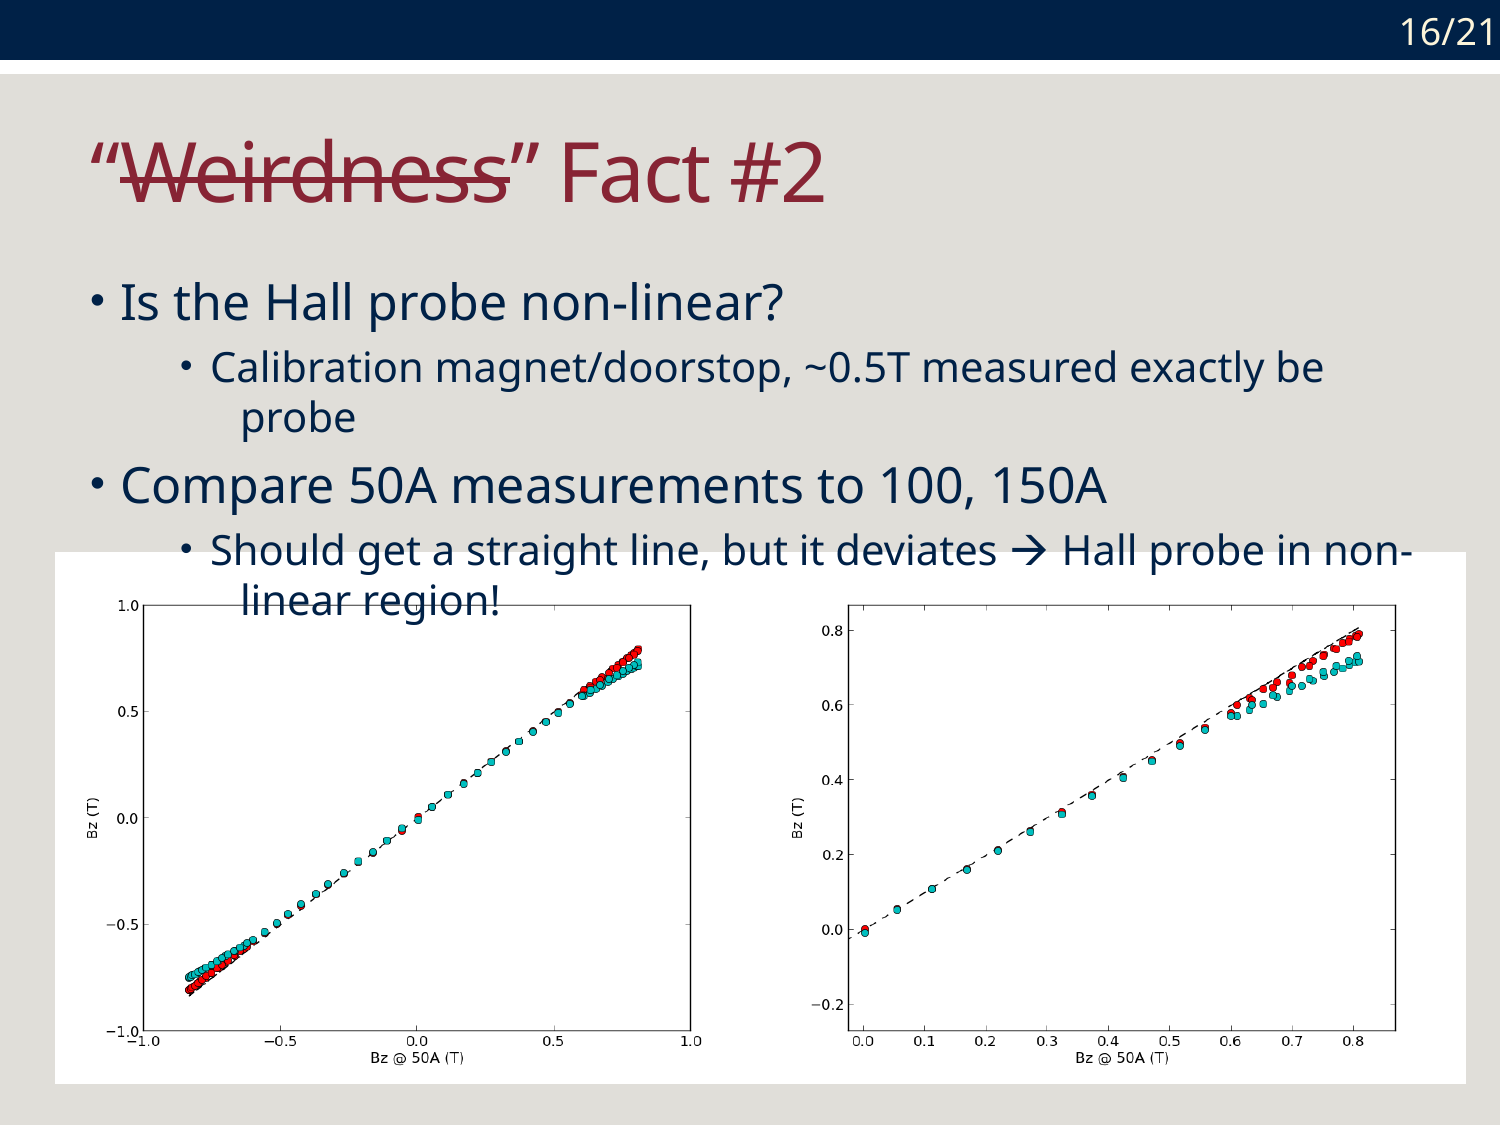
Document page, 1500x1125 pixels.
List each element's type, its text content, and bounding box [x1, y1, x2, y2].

title “Weirdness” Fact #2 [75, 87, 1426, 251]
picture [55, 552, 1466, 1084]
text_box 16/21 [1383, 0, 1500, 61]
list Is the Hall probe non-linear? Calibration magnet/doorstop, ~0.5T measured exactly be probe Compare 50A measurements to 100, 150A Should get a straight line, but it deviates  Hall probe in non-linear region! [75, 262, 1466, 1063]
